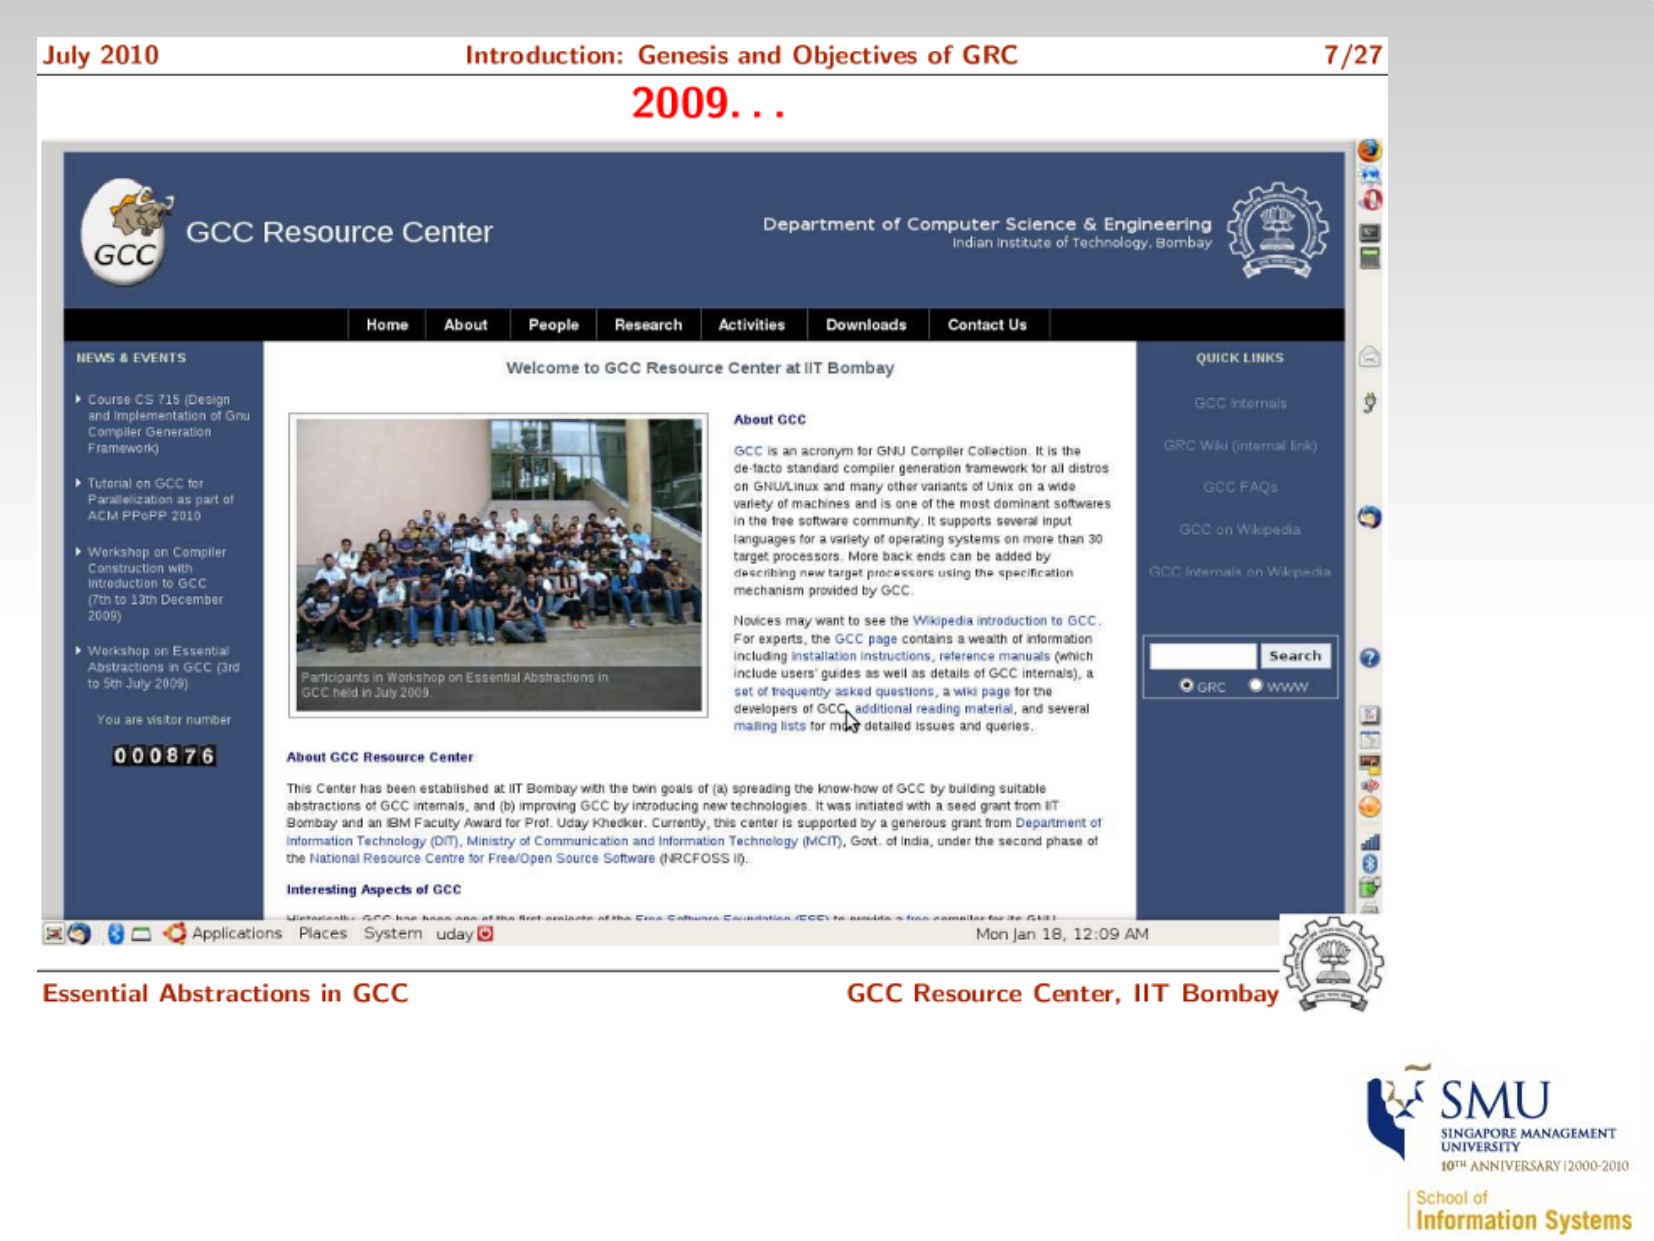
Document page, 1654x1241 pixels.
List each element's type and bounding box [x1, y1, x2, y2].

picture [37, 37, 1388, 1013]
picture [1350, 1046, 1649, 1241]
